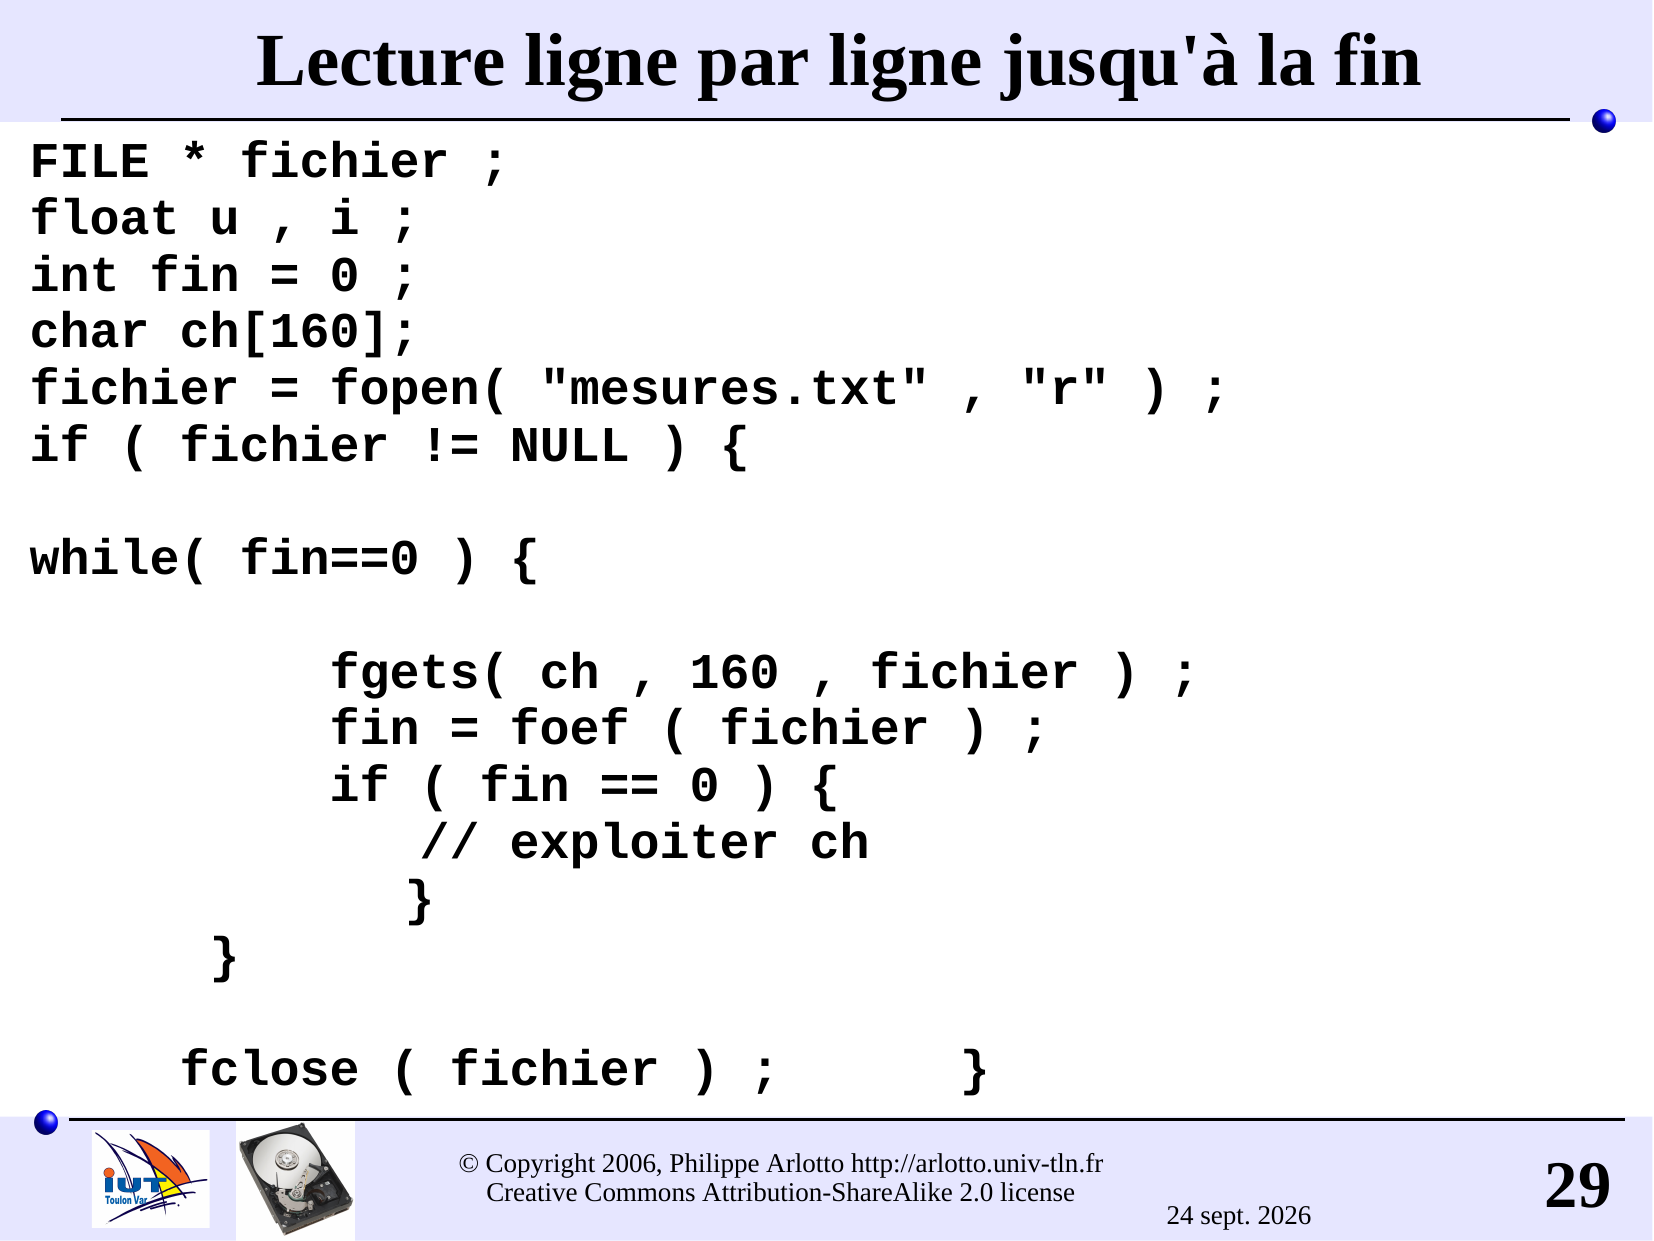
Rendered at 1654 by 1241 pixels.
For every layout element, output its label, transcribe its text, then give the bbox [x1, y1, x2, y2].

picture [236, 1126, 355, 1241]
title Lecture ligne par ligne jusqu'à la fin [95, 11, 1585, 110]
text_box FILE * fichier ; float u , i ; int fin = 0 ; char ch[160]; fichier = fopen( "mesures.txt" , "r" ) ; if ( fichier != NULL ) { while( fin==0 ) { fgets( ch , 160 , fichier ) ; fin = foef ( fichier ) ; if ( fin == 0 ) { // exploiter ch } } fclose ( fichier ) ; } [29, 135, 1625, 1126]
